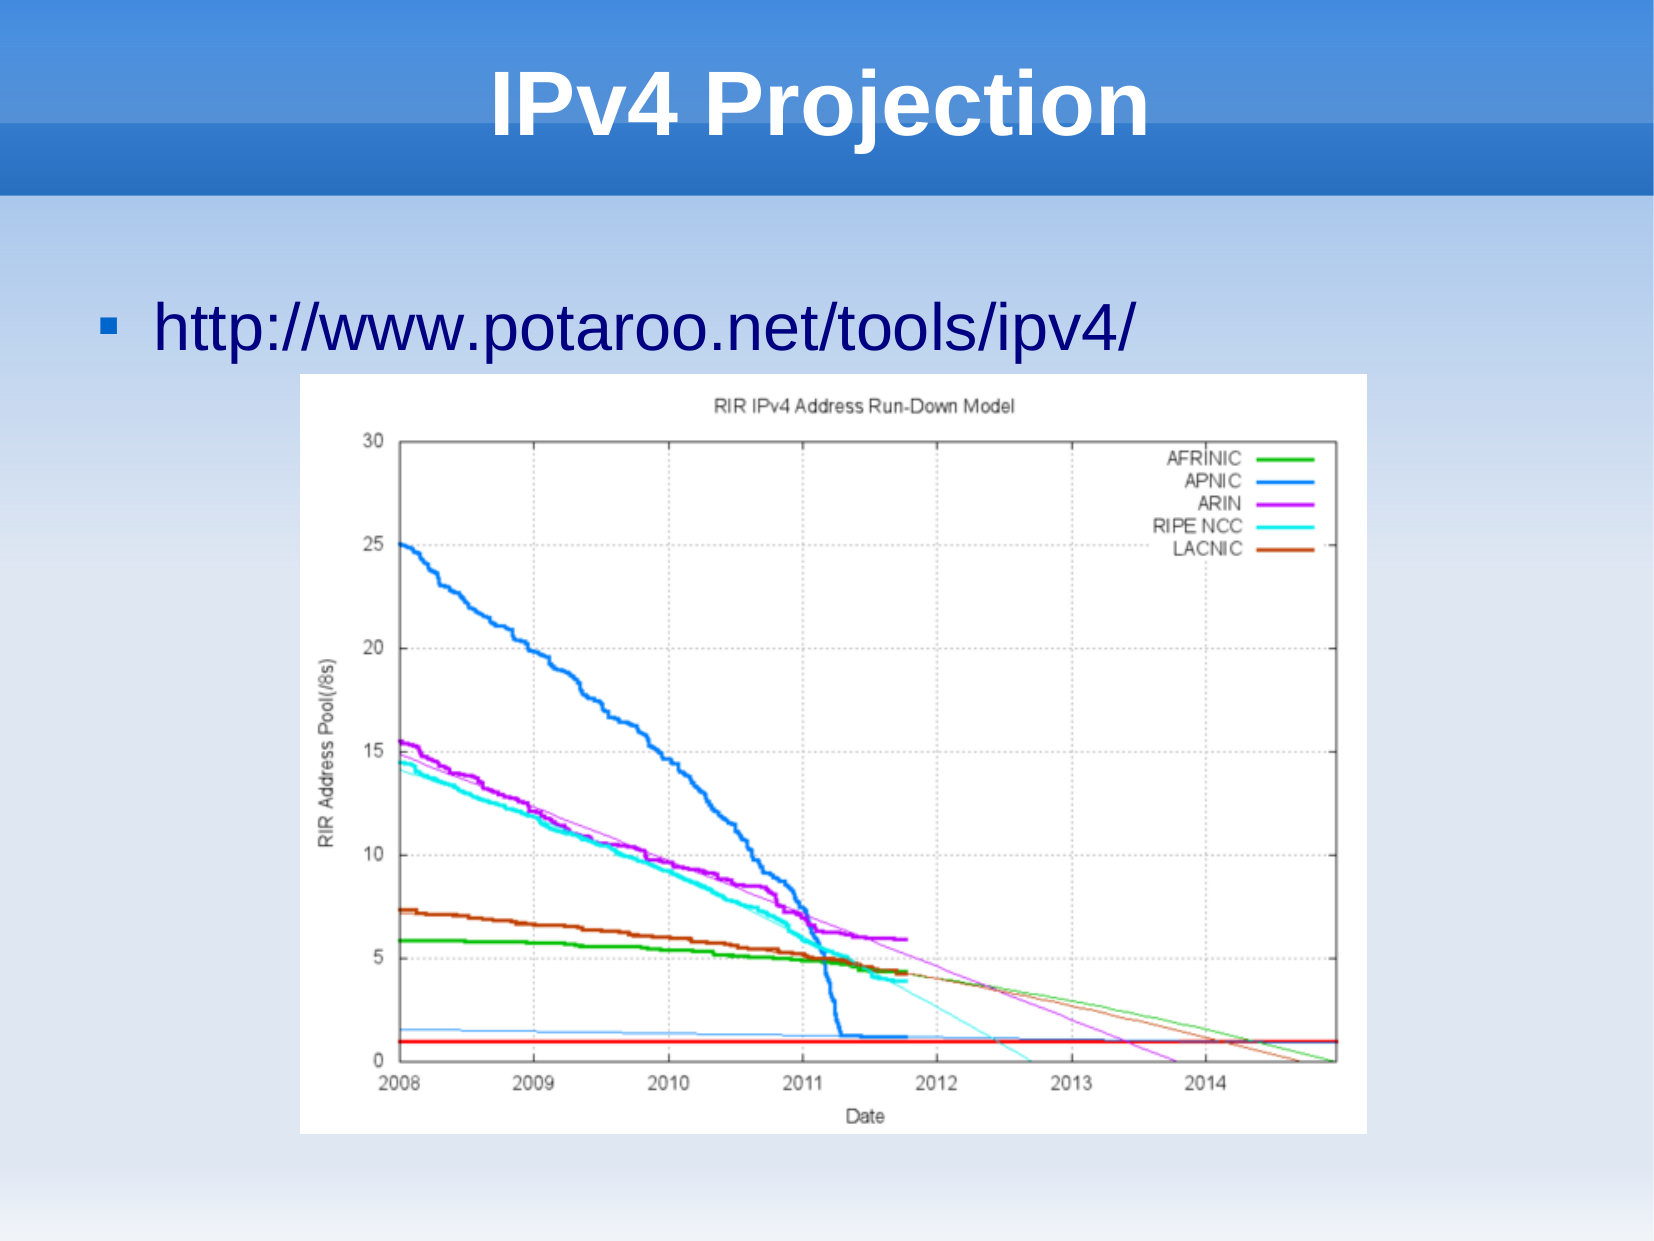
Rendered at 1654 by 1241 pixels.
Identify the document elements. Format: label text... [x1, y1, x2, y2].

picture [0, 0, 1654, 1241]
title IPv4 Projection [76, 7, 1565, 200]
list http://www.potaroo.net/tools/ipv4/ [82, 290, 1571, 1094]
